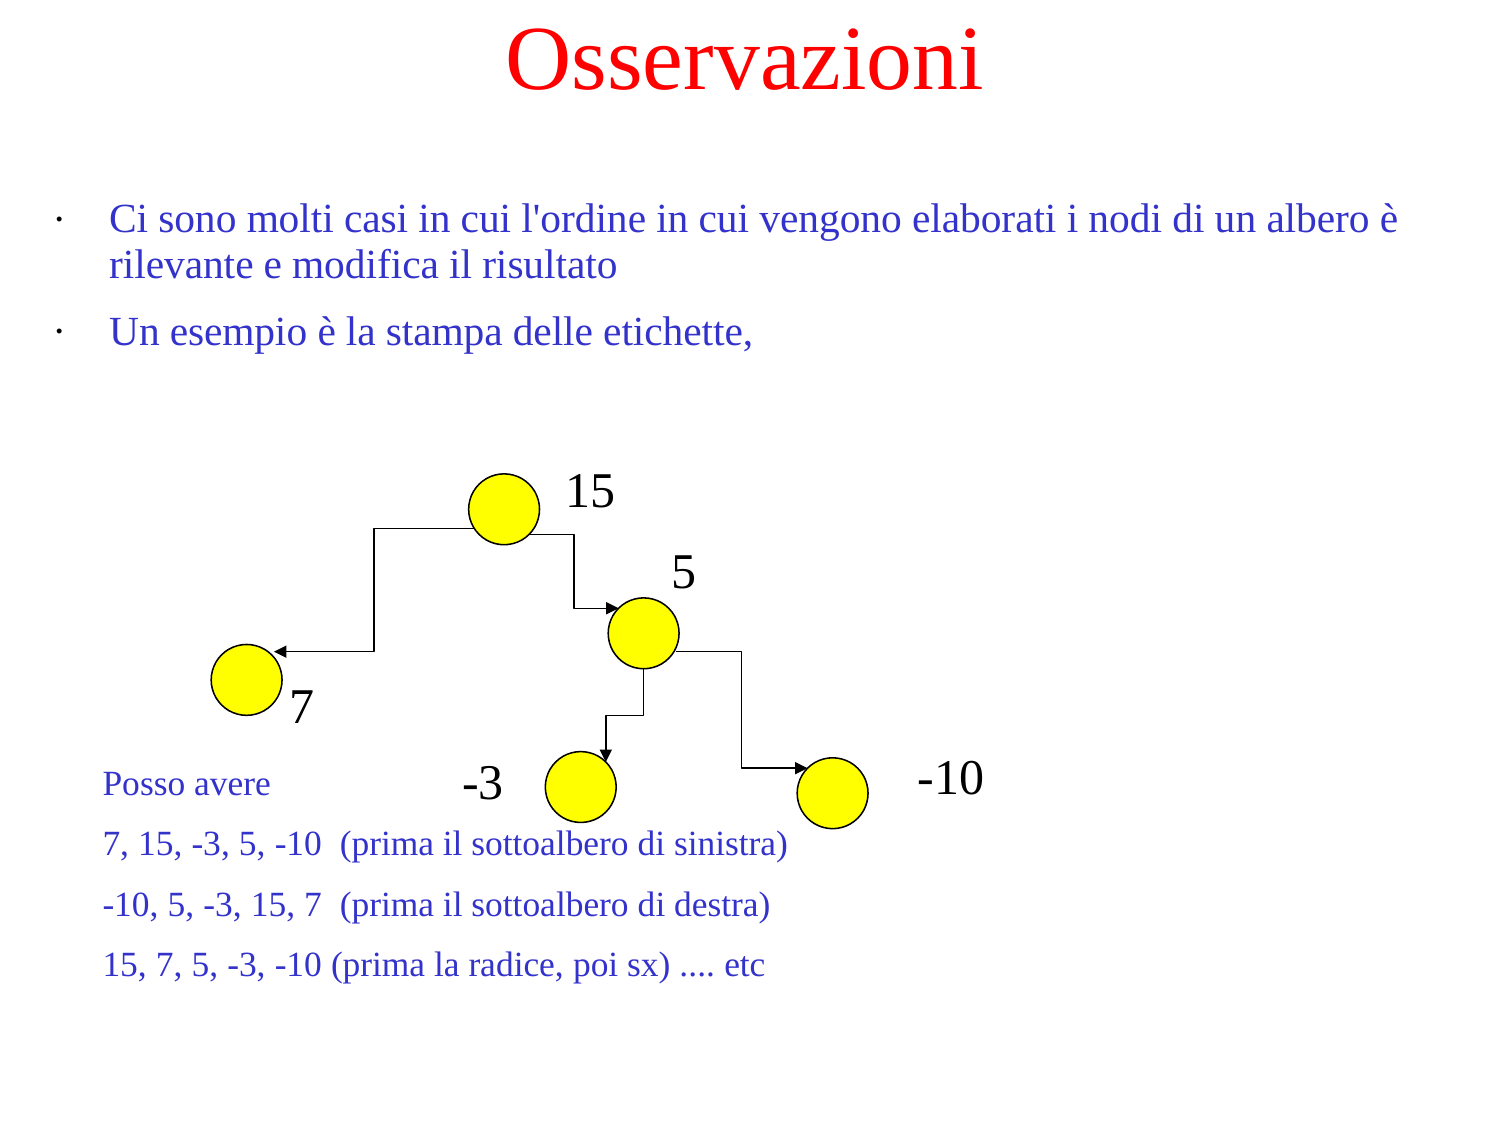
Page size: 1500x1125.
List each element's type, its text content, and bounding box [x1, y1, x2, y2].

text_box 15 [550, 455, 631, 526]
text_box -10 [902, 742, 1000, 813]
text_box [797, 757, 869, 829]
title Osservazioni [107, 0, 1383, 188]
text_box [608, 597, 680, 669]
text_box [211, 644, 282, 716]
text_box [545, 751, 617, 823]
text_box 5 [656, 536, 712, 607]
text_box -3 [447, 747, 519, 818]
text_box 7 [274, 672, 329, 743]
text_box [468, 473, 540, 545]
list Ci sono molti casi in cui l'ordine in cui vengono elaborati i nodi di un albero è rilevante e modifica il risultato Un esempio è la stampa delle etichette, Posso avere 7, 15, -3, 5, -10 (prima il sottoalbero di sinistra) -10, 5, -3, 15, 7 (prima il sottoalbero di destra) 15, 7, 5, -3, -10 (prima la radice, poi sx) .... etc [41, 188, 1500, 1000]
